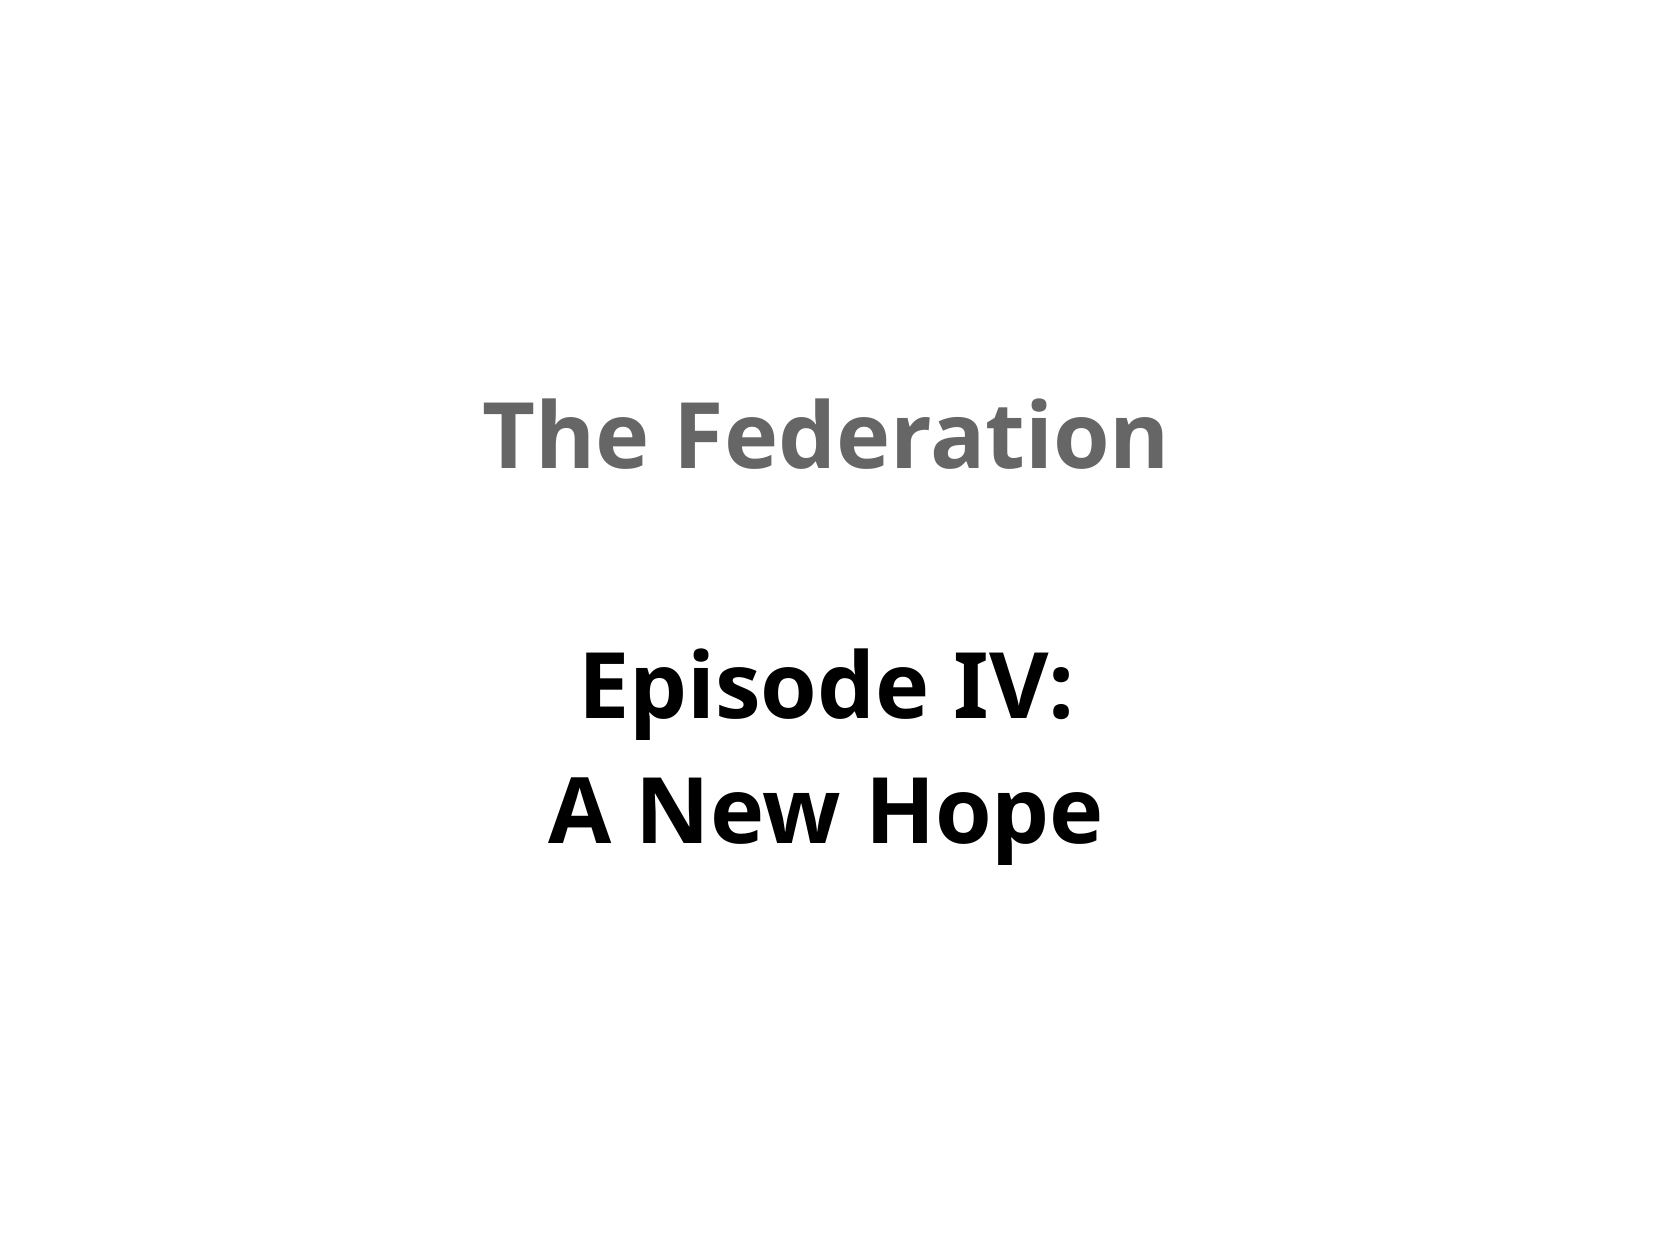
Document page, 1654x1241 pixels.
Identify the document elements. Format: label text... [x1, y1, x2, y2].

title The Federation Episode IV: A New Hope [82, 413, 1571, 827]
